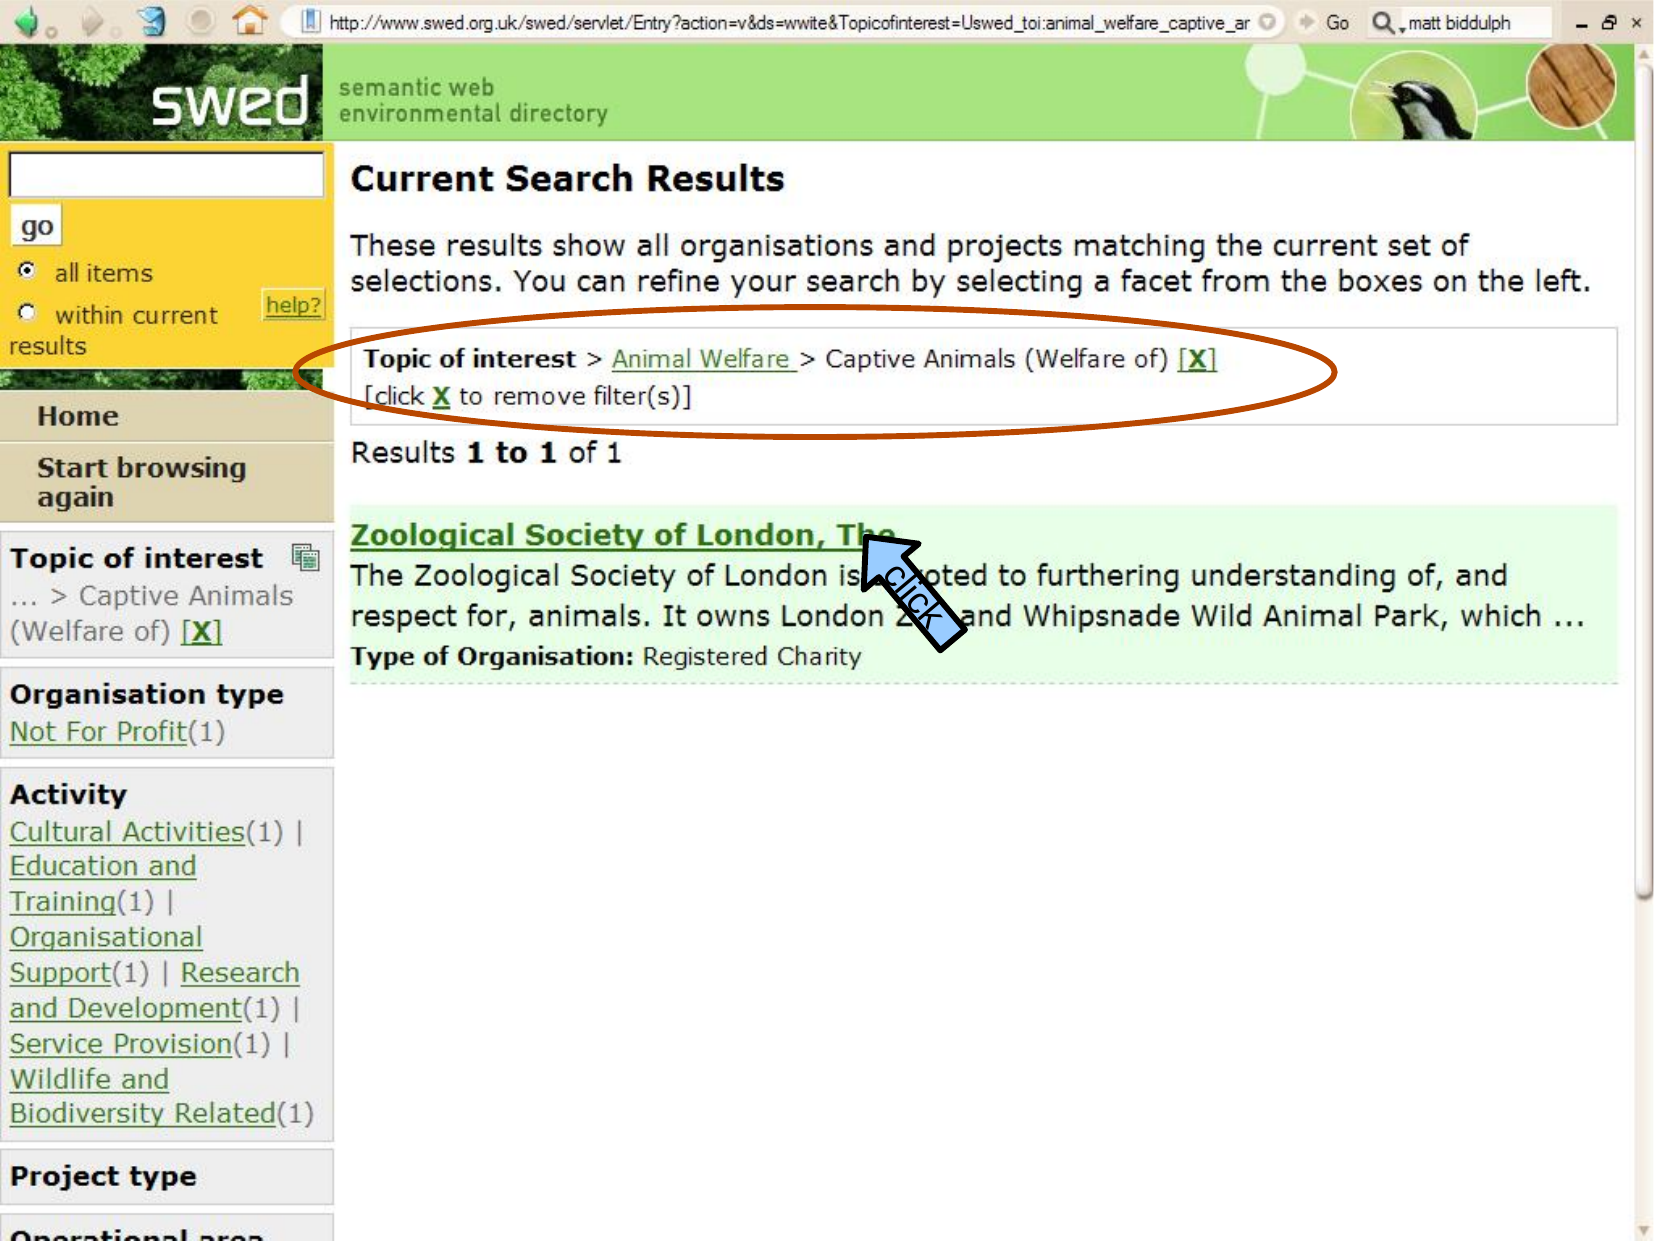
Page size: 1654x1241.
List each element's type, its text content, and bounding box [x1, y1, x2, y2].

picture [0, 0, 1654, 1241]
text_box click [863, 536, 965, 651]
